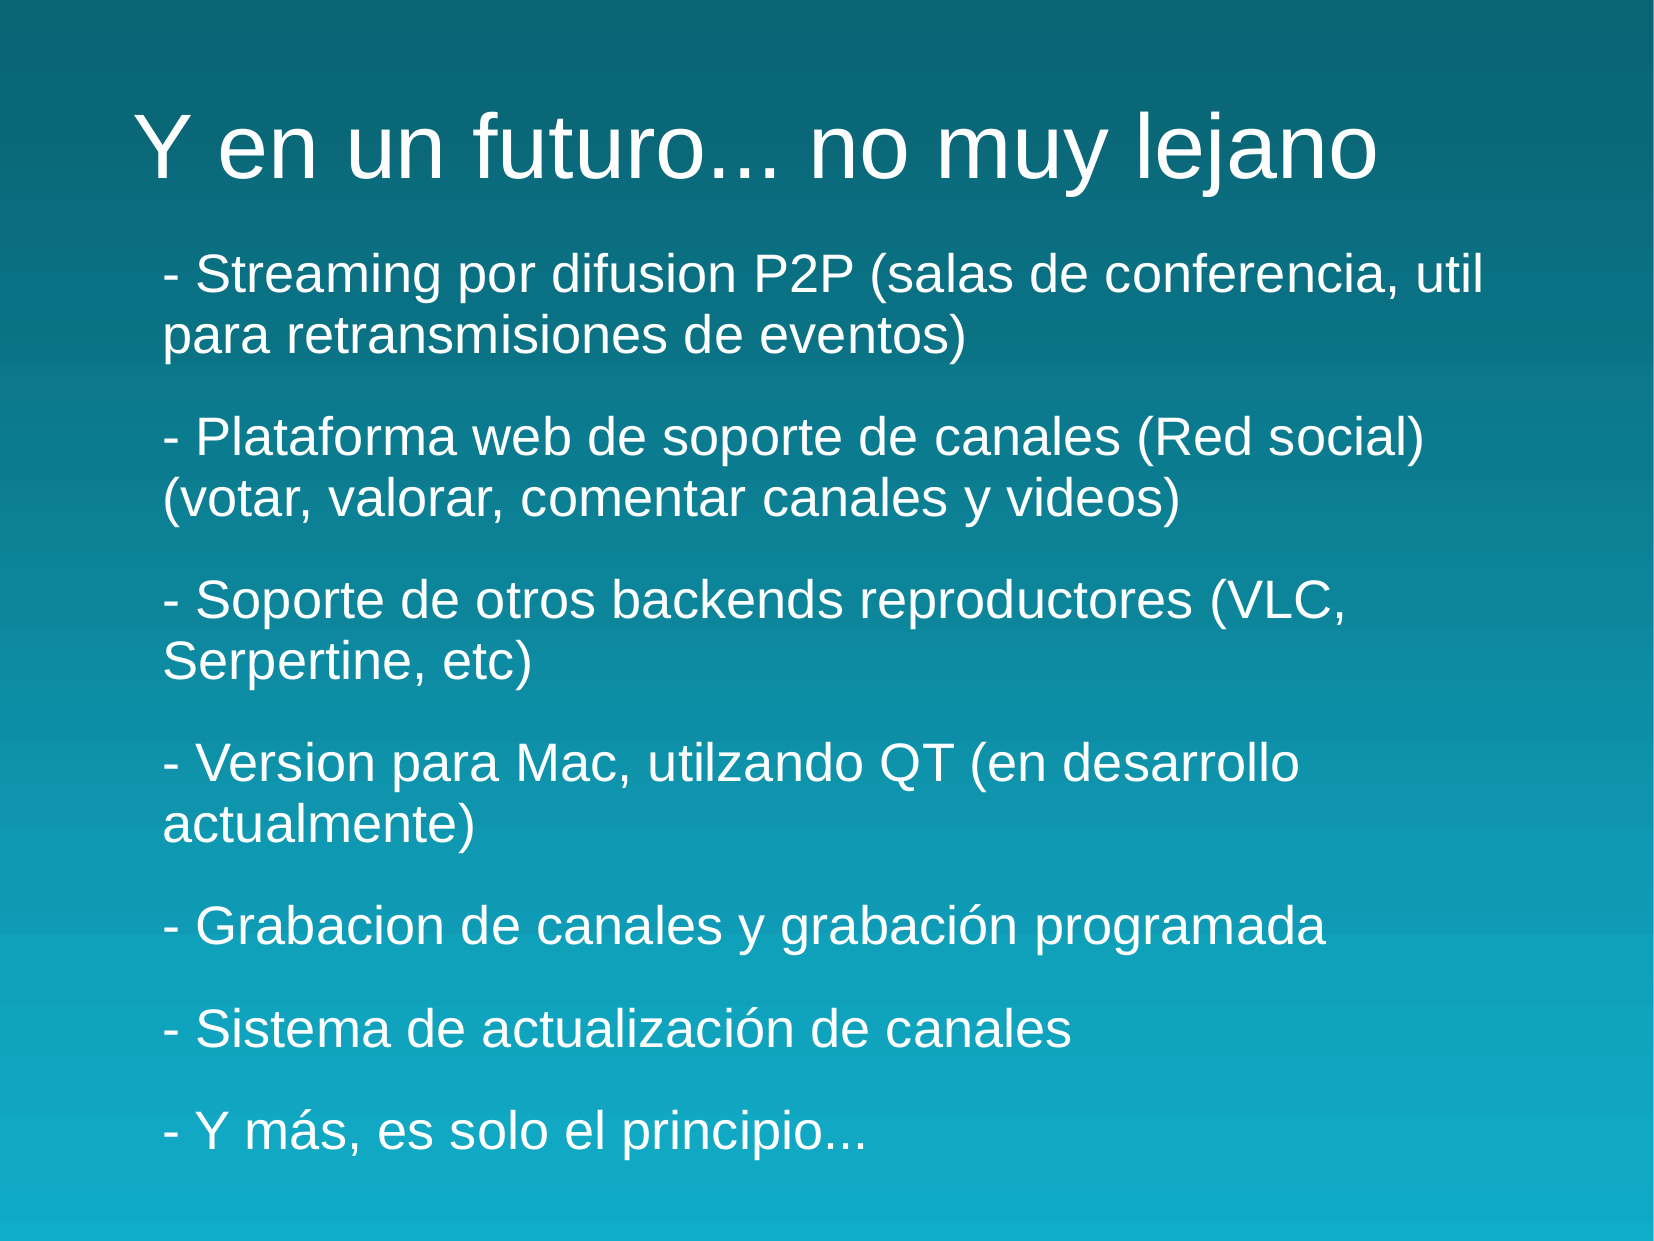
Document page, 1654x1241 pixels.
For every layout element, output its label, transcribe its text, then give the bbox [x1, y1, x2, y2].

text_box Y en un futuro... no muy lejano [118, 88, 1506, 206]
text_box - Streaming por difusion P2P (salas de conferencia, util para retransmisiones de eventos) - Plataforma web de soporte de canales (Red social) (votar, valorar, comentar canales y videos) - Soporte de otros backends reproductores (VLC, Serpertine, etc) - Version para Mac, utilzando QT (en desarrollo actualmente) - Grabacion de canales y grabación programada - Sistema de actualización de canales - Y más, es solo el principio... [147, 236, 1536, 1169]
picture [0, 0, 1654, 1241]
